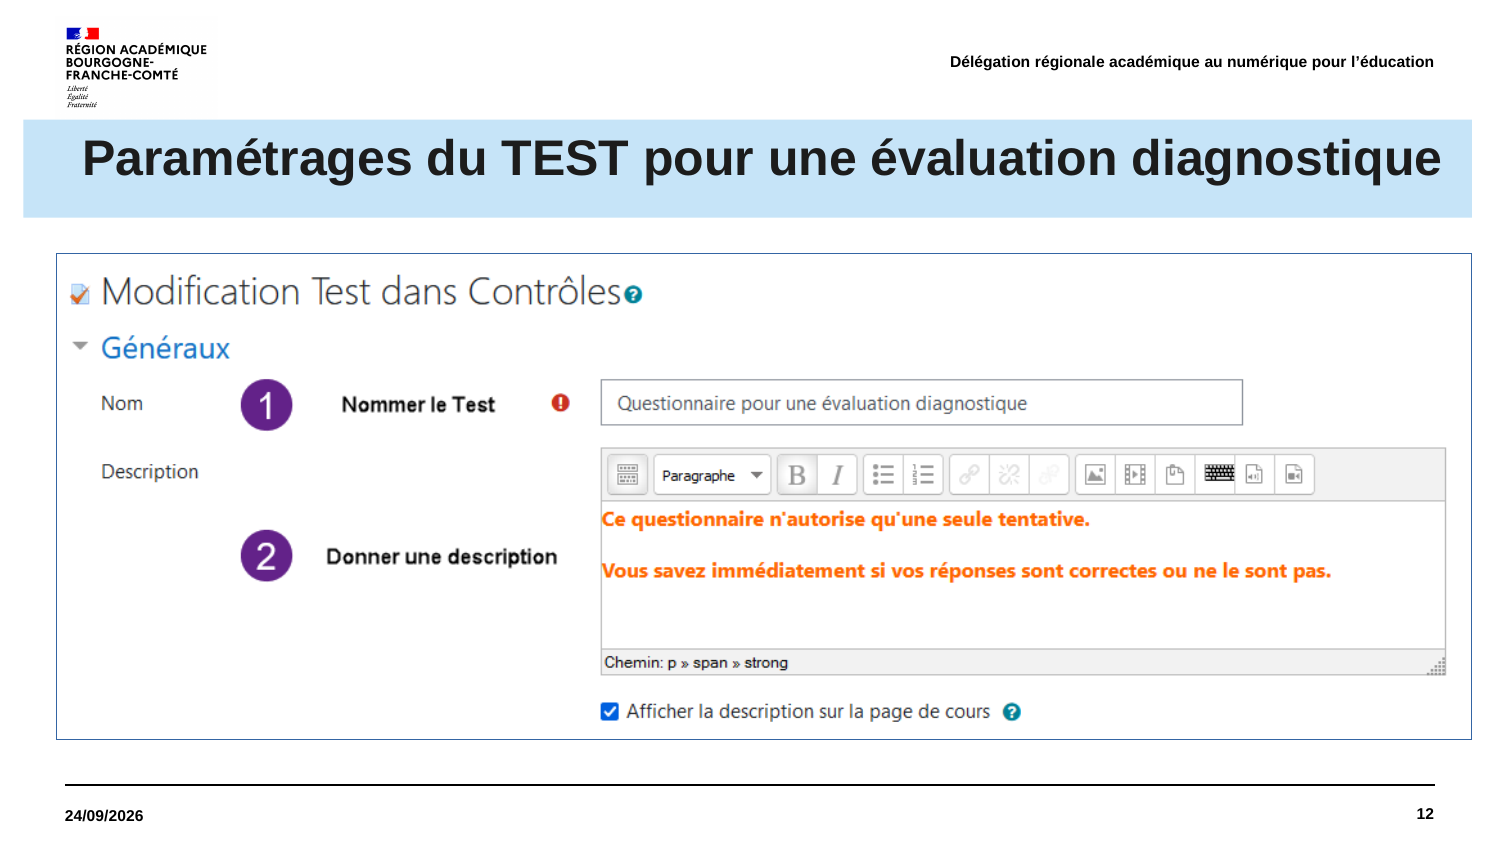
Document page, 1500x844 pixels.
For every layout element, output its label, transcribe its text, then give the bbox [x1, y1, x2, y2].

picture [56, 253, 1472, 740]
text_box Délégation régionale académique au numérique pour l’éducation [944, 32, 1435, 91]
text_box Paramétrages du TEST pour une évaluation diagnostique [23, 119, 1472, 218]
text_box 10/01/2023 [64, 787, 245, 843]
picture [55, 16, 218, 119]
text_box <numéro> [1213, 784, 1435, 843]
